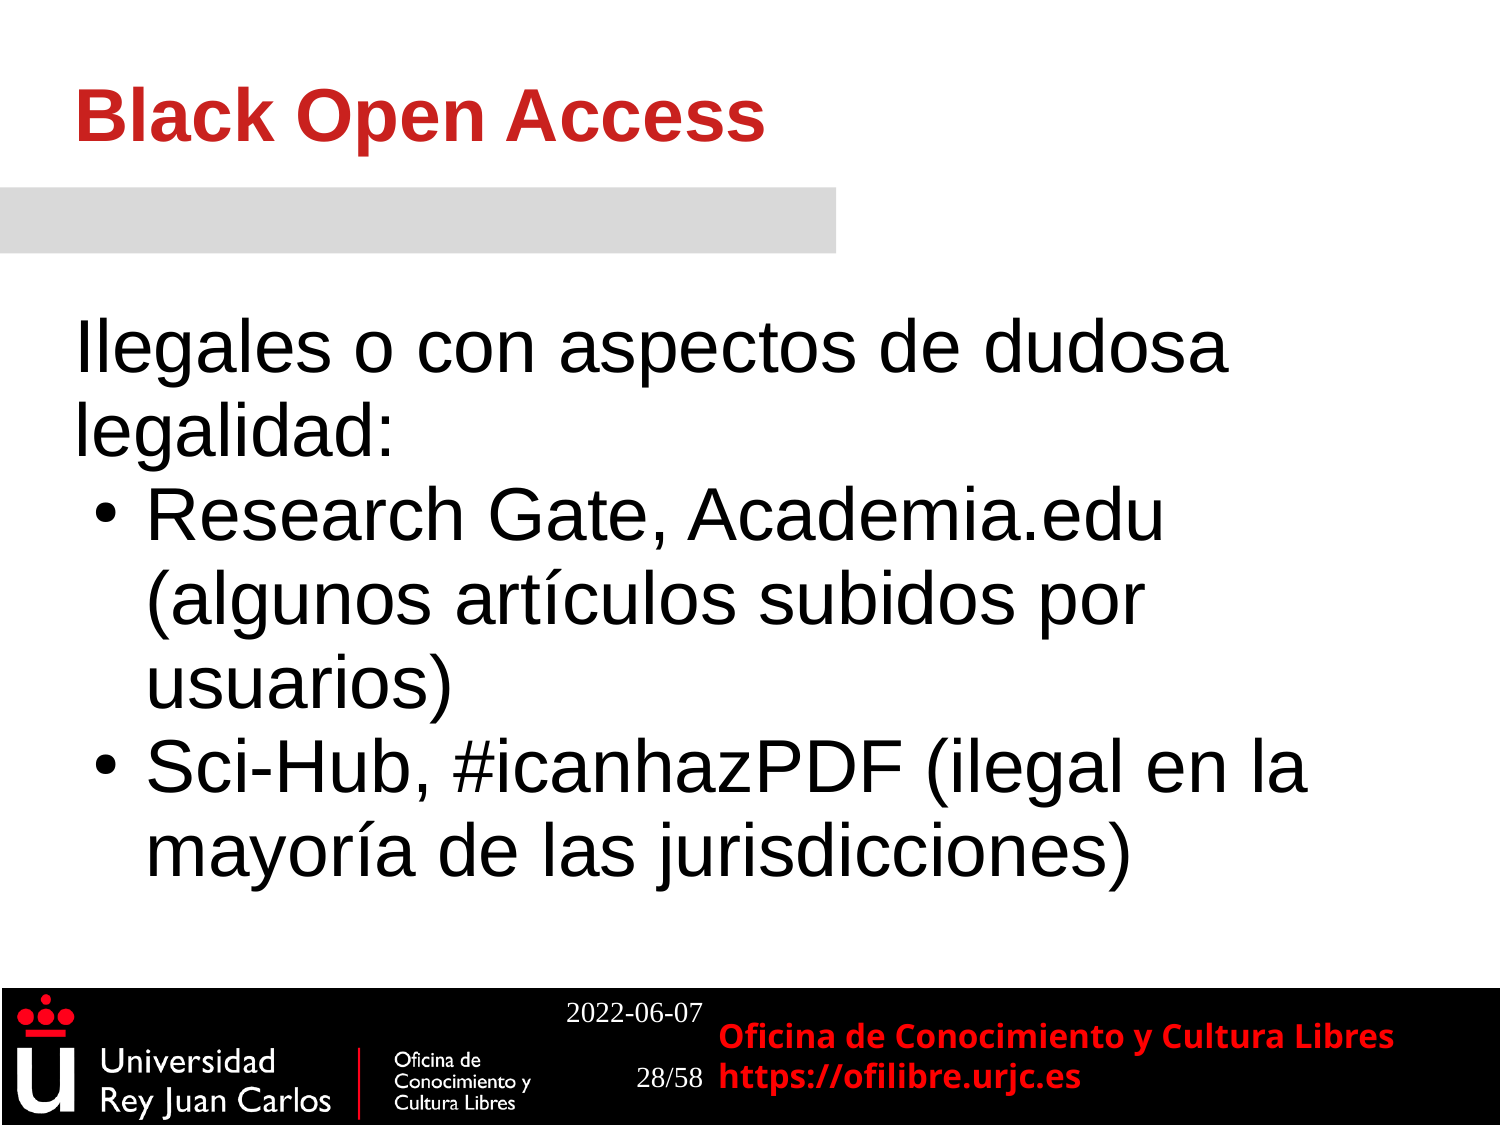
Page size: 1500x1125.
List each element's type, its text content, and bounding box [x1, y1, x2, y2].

picture [17, 994, 531, 1120]
text_box Black Open Access [60, 66, 991, 249]
title [75, 7, 1425, 196]
text_box Ilegales o con aspectos de dudosa legalidad: Research Gate, Academia.edu (algunos artículos subidos por usuarios) Sci-Hub, #icanhazPDF (ilegal en la mayoría de las jurisdicciones) [60, 297, 1463, 901]
